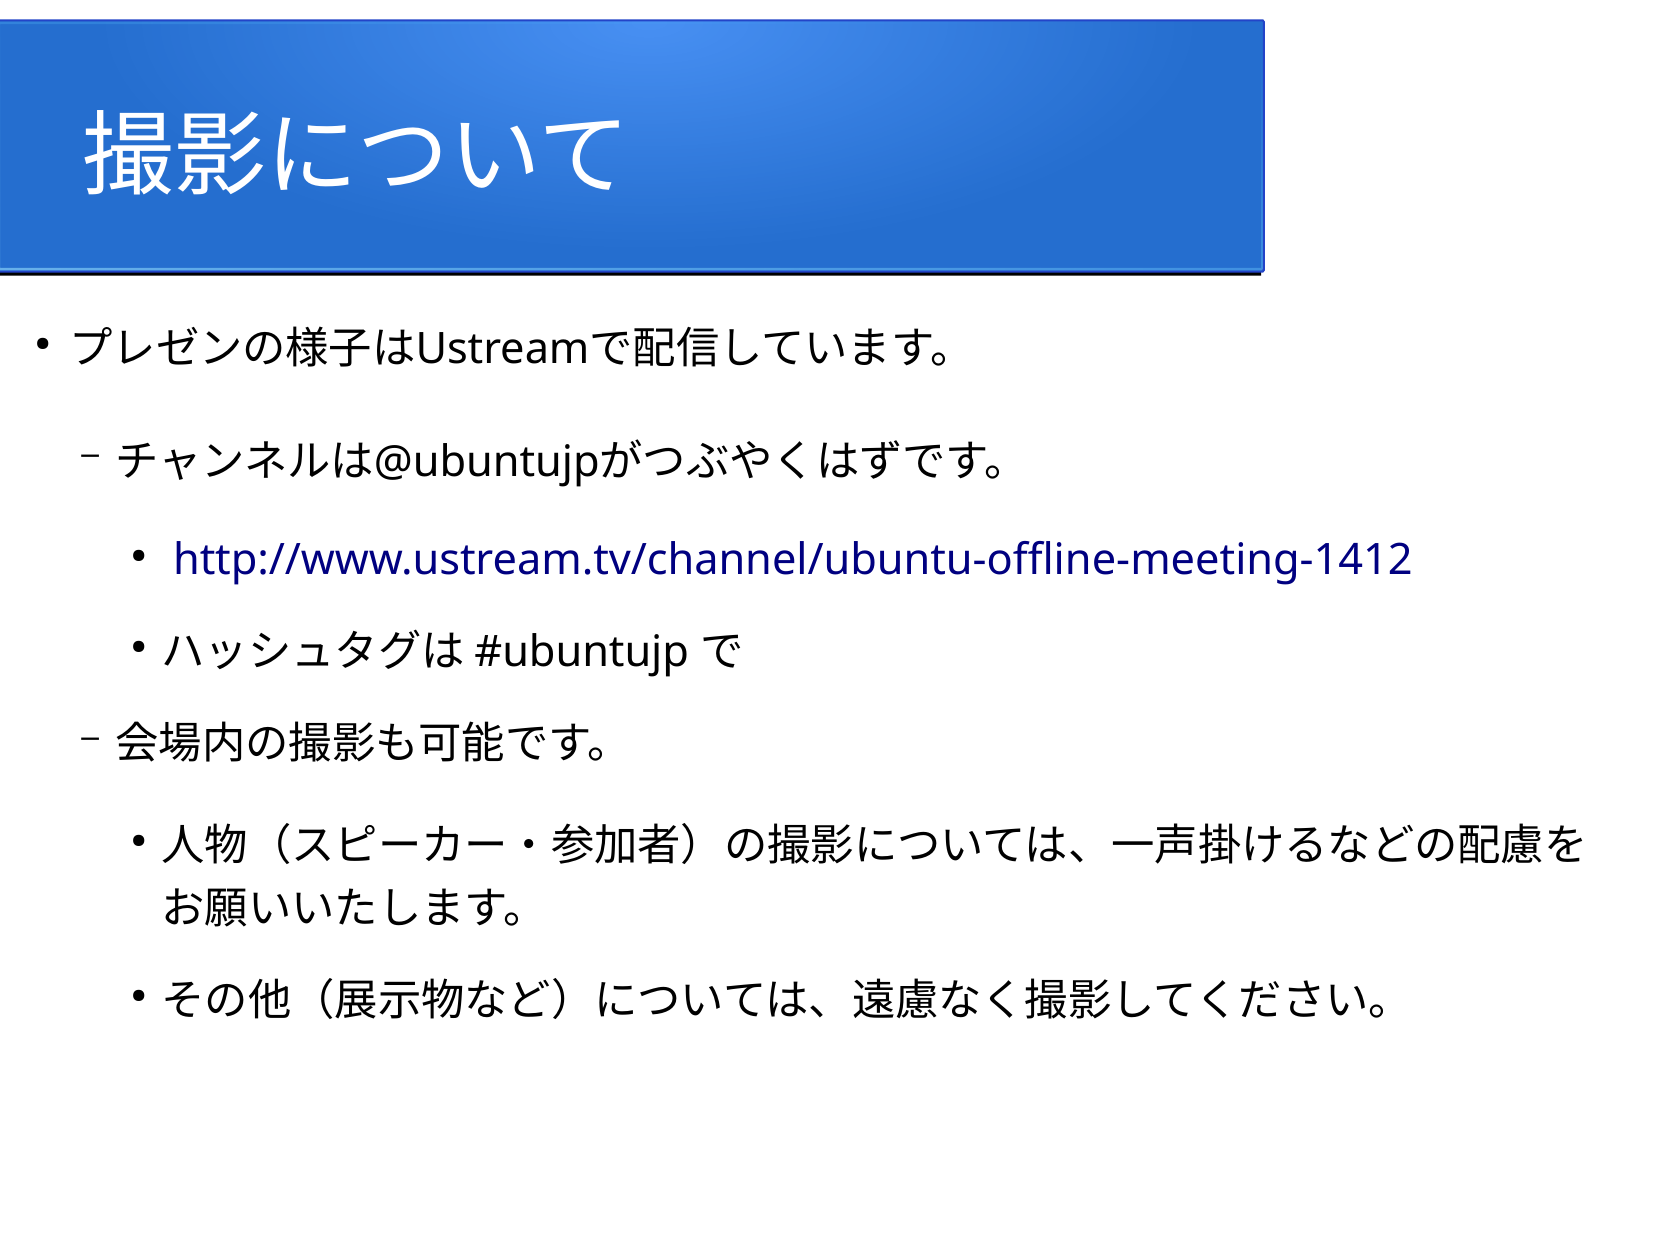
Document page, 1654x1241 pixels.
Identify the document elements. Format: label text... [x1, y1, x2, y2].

list プレゼンの様子はUstreamで配信しています。 チャンネルは@ubuntujpがつぶやくはずです。 http://www.ustream.tv/channel/ubuntu-offline-meeting-1412 ハッシュタグは #ubuntujp で 会場内の撮影も可能です。 人物（スピーカー・参加者）の撮影については、一声掛けるなどの配慮をお願いいたします。 その他（展示物など）については、遠慮なく撮影してください。 [23, 313, 1630, 1034]
title 撮影について [82, 43, 1250, 251]
